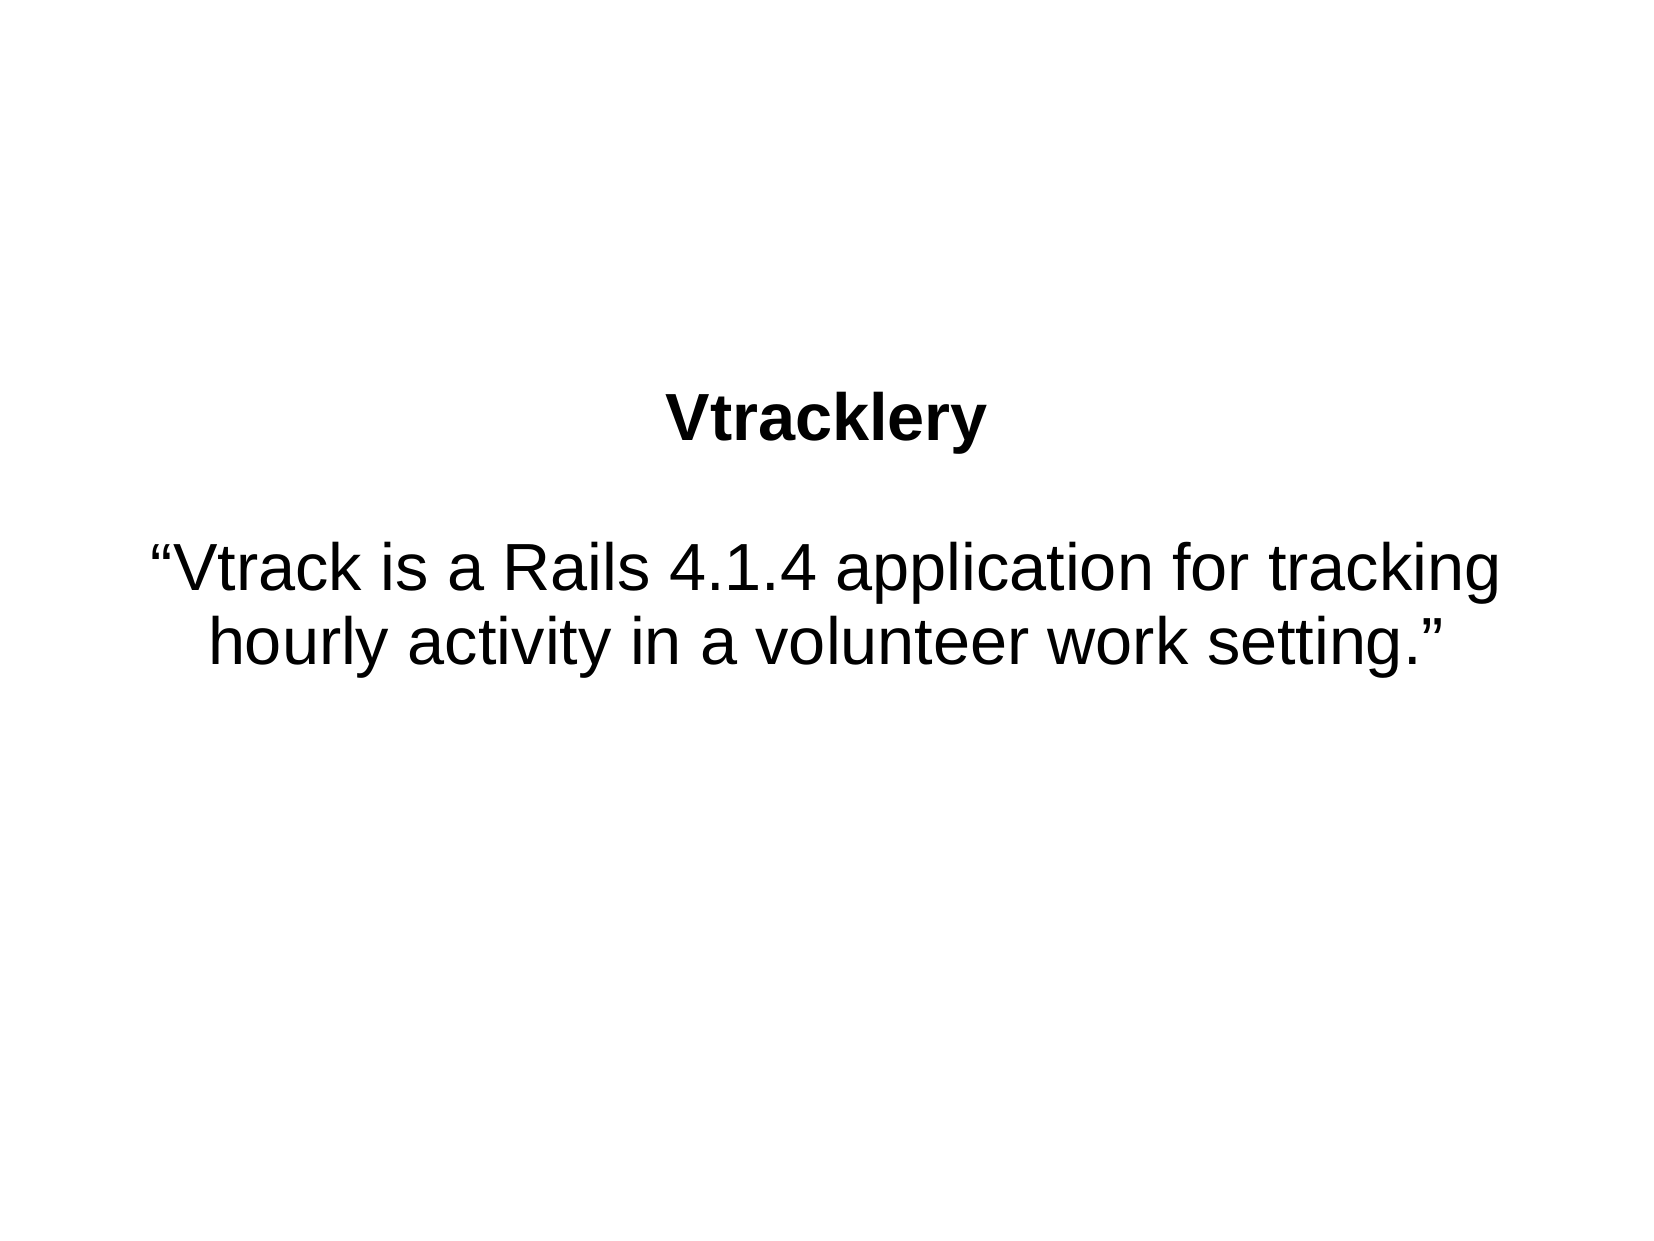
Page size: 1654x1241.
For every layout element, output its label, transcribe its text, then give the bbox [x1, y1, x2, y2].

subtitle Vtracklery “Vtrack is a Rails 4.1.4 application for tracking hourly activity in a volunteer work setting.” [82, 49, 1571, 1010]
